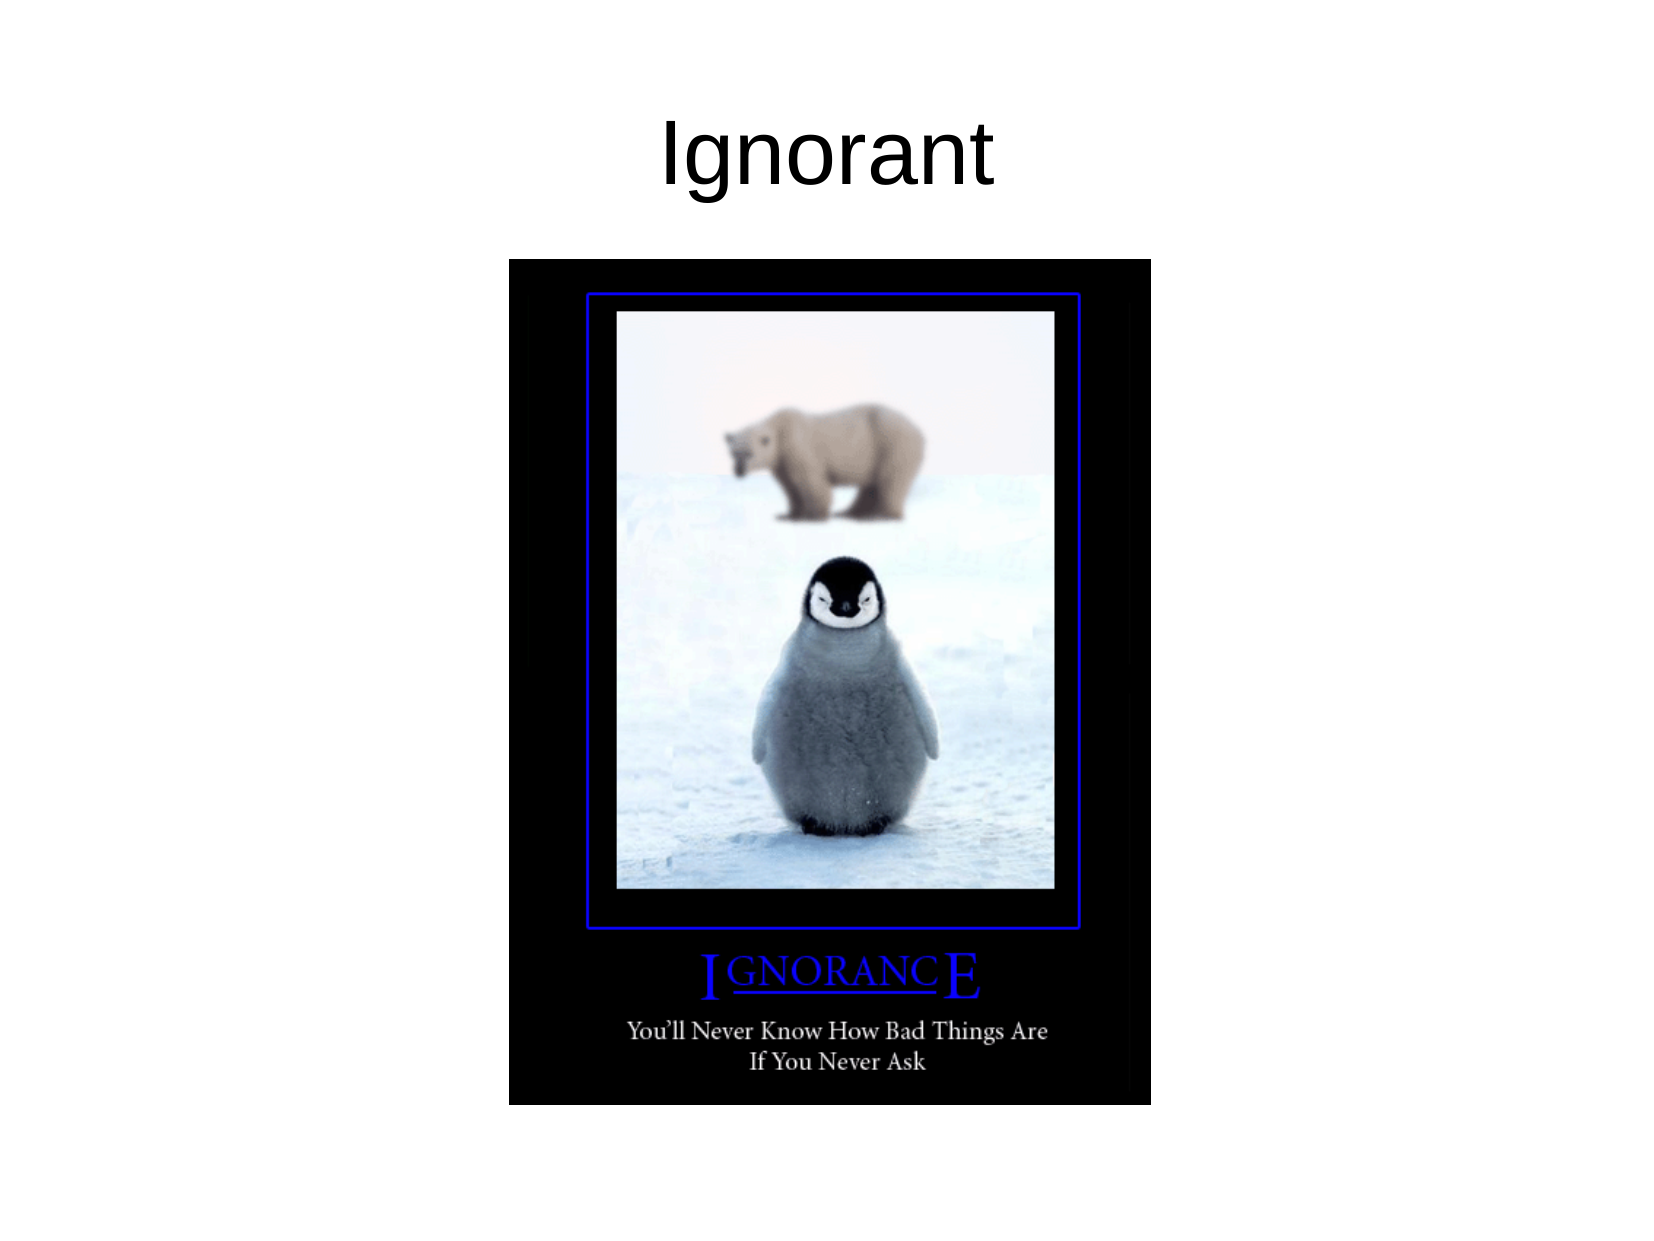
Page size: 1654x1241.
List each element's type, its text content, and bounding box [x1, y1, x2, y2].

title Ignorant [82, 49, 1571, 257]
picture [509, 259, 1151, 1105]
